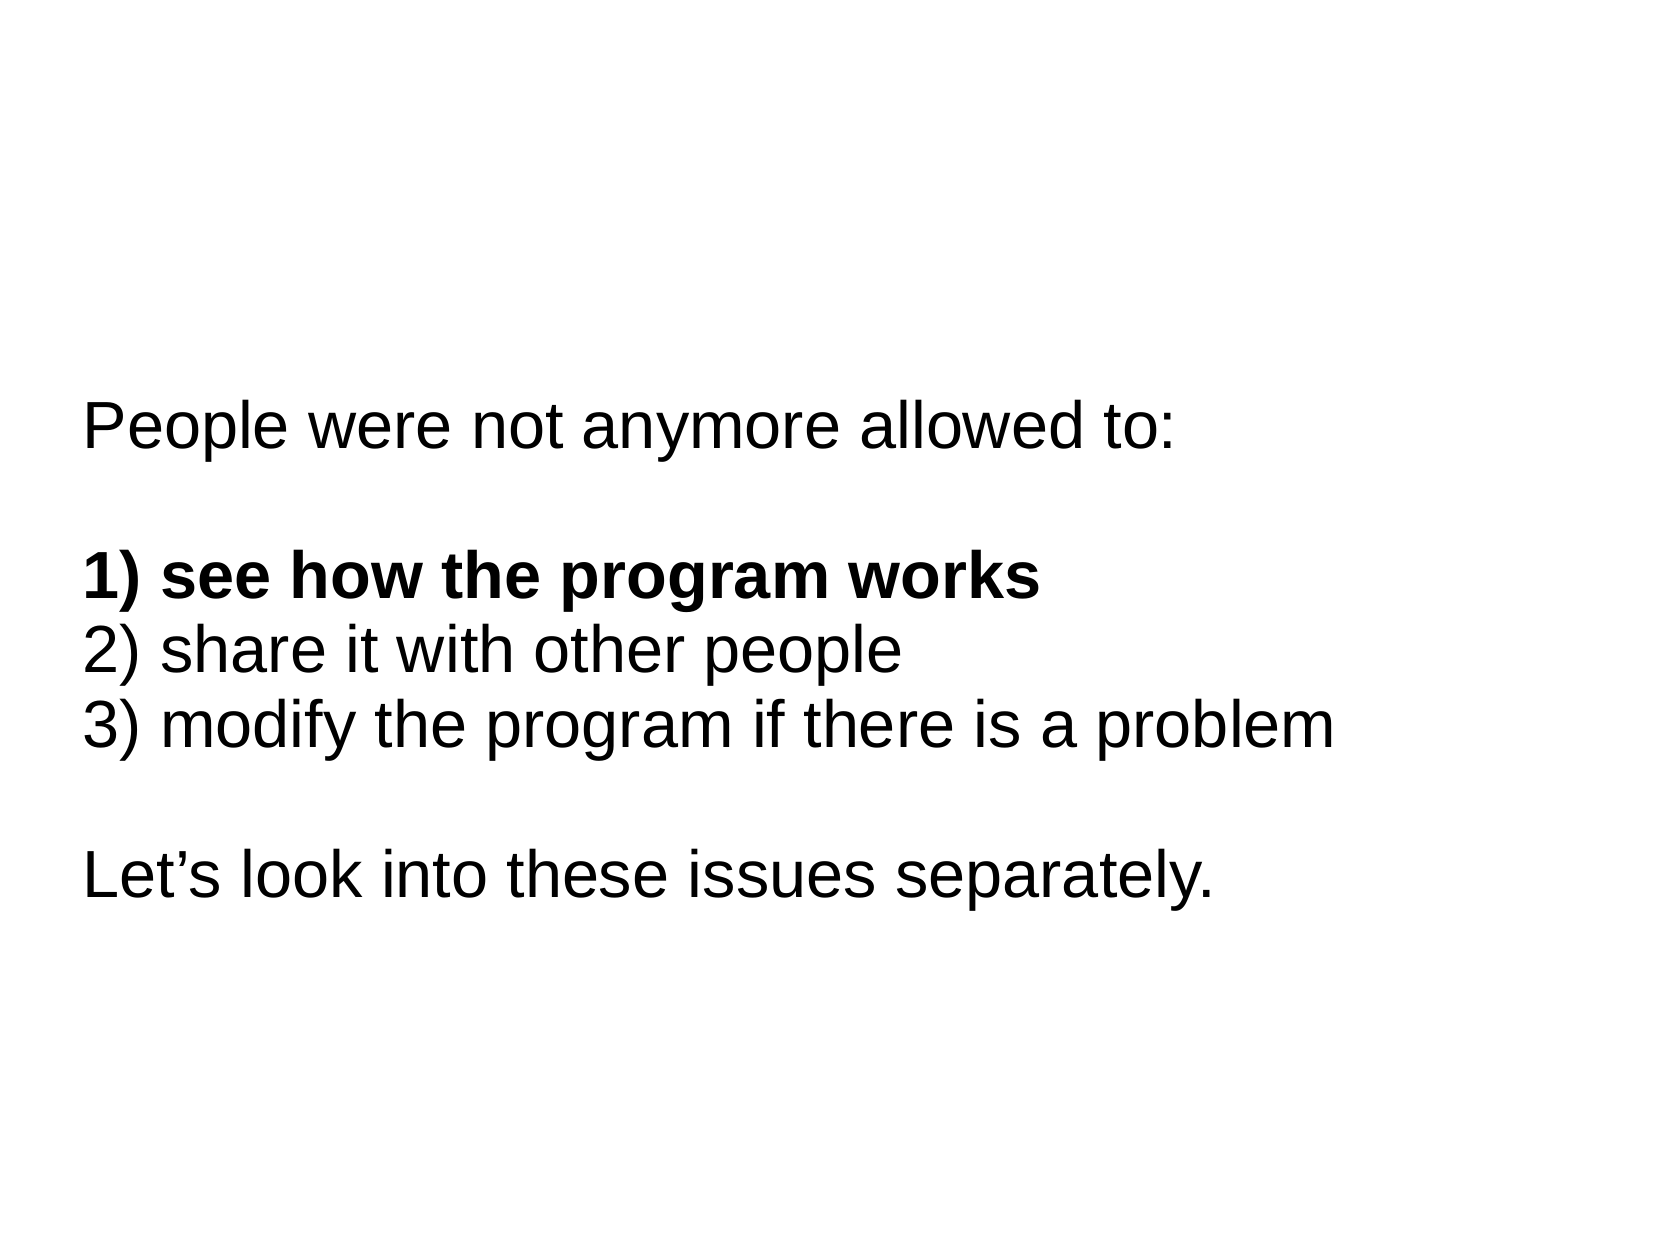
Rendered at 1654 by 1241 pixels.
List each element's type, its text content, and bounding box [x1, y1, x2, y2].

subtitle People were not anymore allowed to: see how the program works share it with other people modify the program if there is a problem Let’s look into these issues separately. [82, 290, 1571, 1010]
